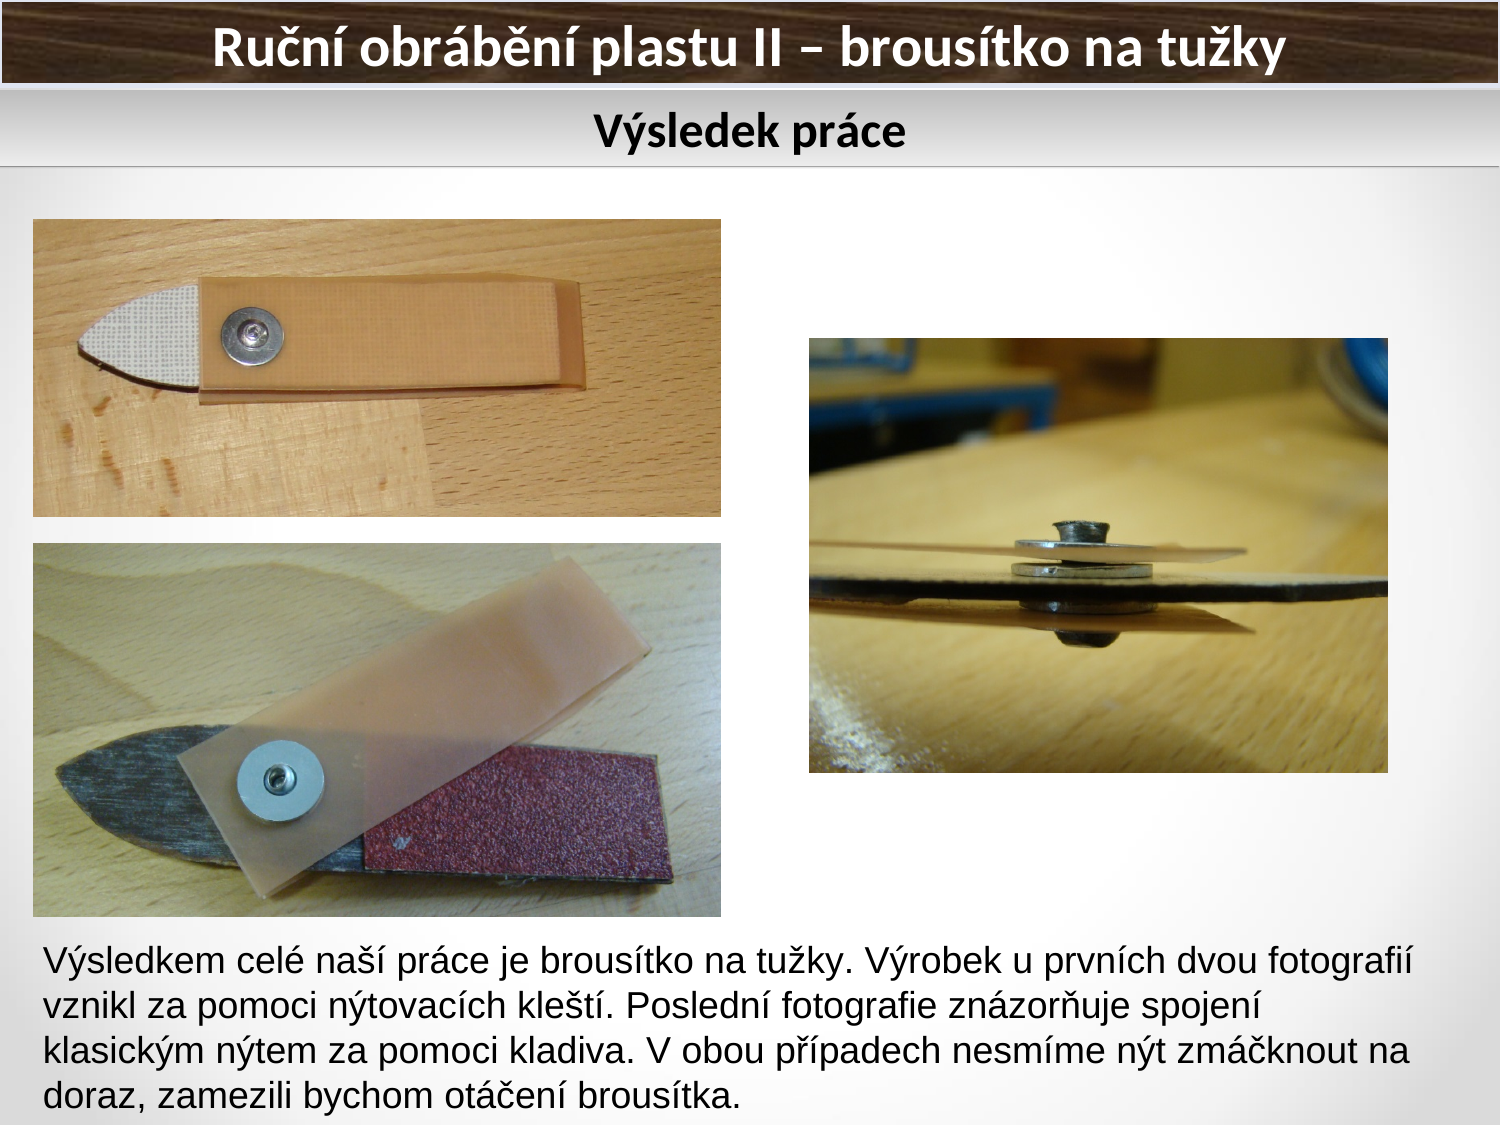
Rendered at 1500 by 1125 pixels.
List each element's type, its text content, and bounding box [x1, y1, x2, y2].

picture [0, 166, 1500, 1125]
text_box Výsledkem celé naší práce je brousítko na tužky. Výrobek u prvních dvou fotografií vznikl za pomoci nýtovacích kleští. Poslední fotografie znázorňuje spojení klasickým nýtem za pomoci kladiva. V obou případech nesmíme nýt zmáčknout na doraz, zamezili bychom otáčení brousítka. [28, 928, 1446, 1125]
picture [0, 86, 1500, 90]
text_box Ruční obrábění plastu II – brousítko na tužky [0, 0, 1500, 86]
text_box Výsledek práce [0, 90, 1500, 166]
